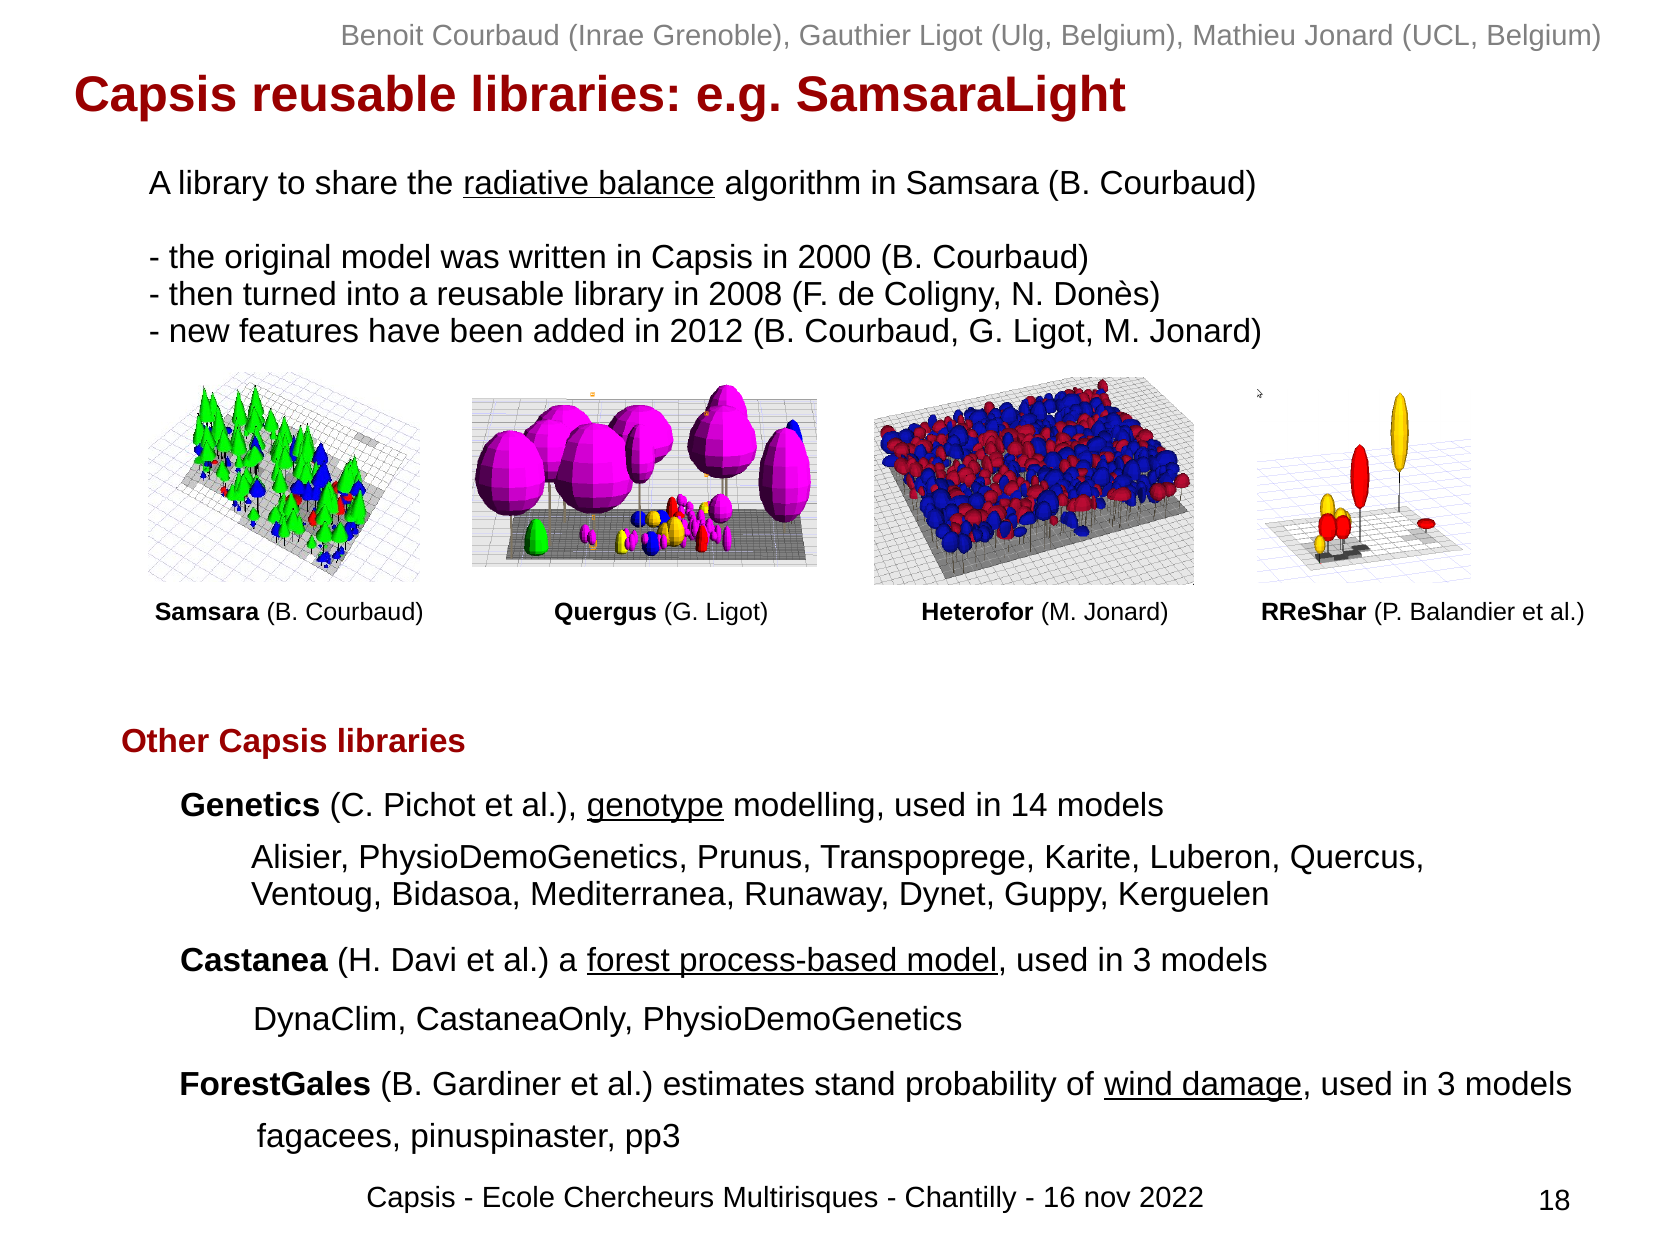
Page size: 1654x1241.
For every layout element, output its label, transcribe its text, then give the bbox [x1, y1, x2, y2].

text_box Quergus (G. Ligot) [507, 590, 815, 634]
picture [148, 372, 420, 582]
text_box Benoit Courbaud (Inrae Grenoble), Gauthier Ligot (Ulg, Belgium), Mathieu Jonard (UCL, Belgium) [271, 11, 1619, 60]
text_box RReShar (P. Balandier et al.) [1246, 590, 1601, 643]
picture [874, 377, 1194, 585]
text_box Other Capsis libraries [106, 715, 579, 768]
text_box Castanea (H. Davi et al.) a forest process-based model, used in 3 models [165, 933, 1571, 987]
text_box Genetics (C. Pichot et al.), genotype modelling, used in 14 models [165, 779, 1583, 832]
text_box Capsis reusable libraries: e.g. SamsaraLight [59, 59, 1595, 131]
picture [472, 377, 817, 567]
text_box ForestGales (B. Gardiner et al.) estimates stand probability of wind damage, used in 3 models [164, 1058, 1654, 1111]
text_box A library to share the radiative balance algorithm in Samsara (B. Courbaud) - the original model was written in Capsis in 2000 (B. Courbaud) - then turned into a reusable library in 2008 (F. de Coligny, N. Donès) - new features have been added in 2012 (B. Courbaud, G. Ligot, M. Jonard) [134, 157, 1630, 367]
text_box DynaClim, CastaneaOnly, PhysioDemoGenetics [238, 993, 1562, 1058]
text_box Heterofor (M. Jonard) [885, 590, 1205, 634]
text_box Alisier, PhysioDemoGenetics, Prunus, Transpoprege, Karite, Luberon, Quercus, Ventoug, Bidasoa, Mediterranea, Runaway, Dynet, Guppy, Kerguelen [236, 831, 1560, 922]
picture [1257, 389, 1471, 583]
text_box Samsara (B. Courbaud) [135, 590, 443, 634]
text_box fagacees, pinuspinaster, pp3 [242, 1111, 748, 1168]
